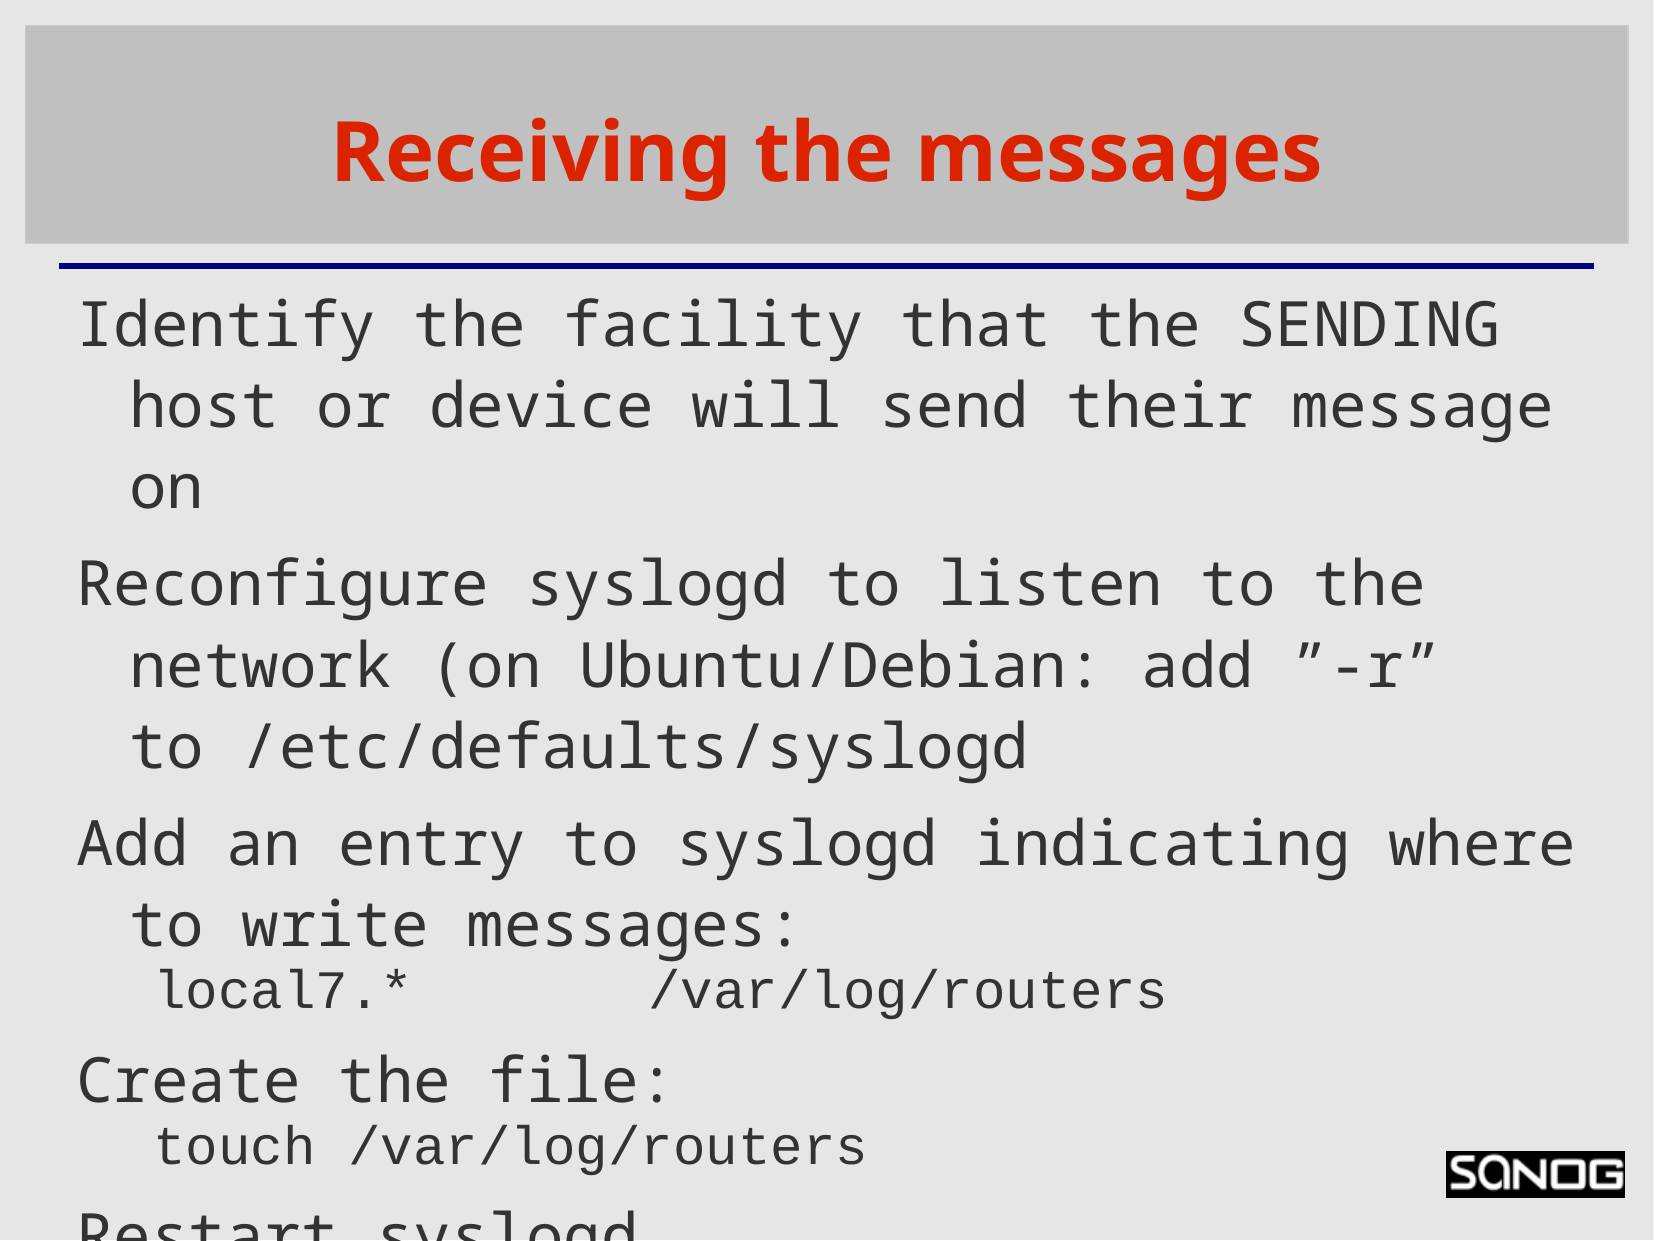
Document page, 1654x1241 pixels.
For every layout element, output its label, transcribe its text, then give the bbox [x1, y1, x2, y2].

list Identify the facility that the SENDING host or device will send their message on Reconfigure syslogd to listen to the network (on Ubuntu/Debian: add ”-r” to /etc/defaults/syslogd Add an entry to syslogd indicating where to write messages: local7.* /var/log/routers Create the file: touch /var/log/routers Restart syslogd /etc/init.d/sysklogd restart [59, 280, 1594, 1199]
picture [1594, 1151, 1625, 1198]
title Receiving the messages [121, 53, 1534, 246]
